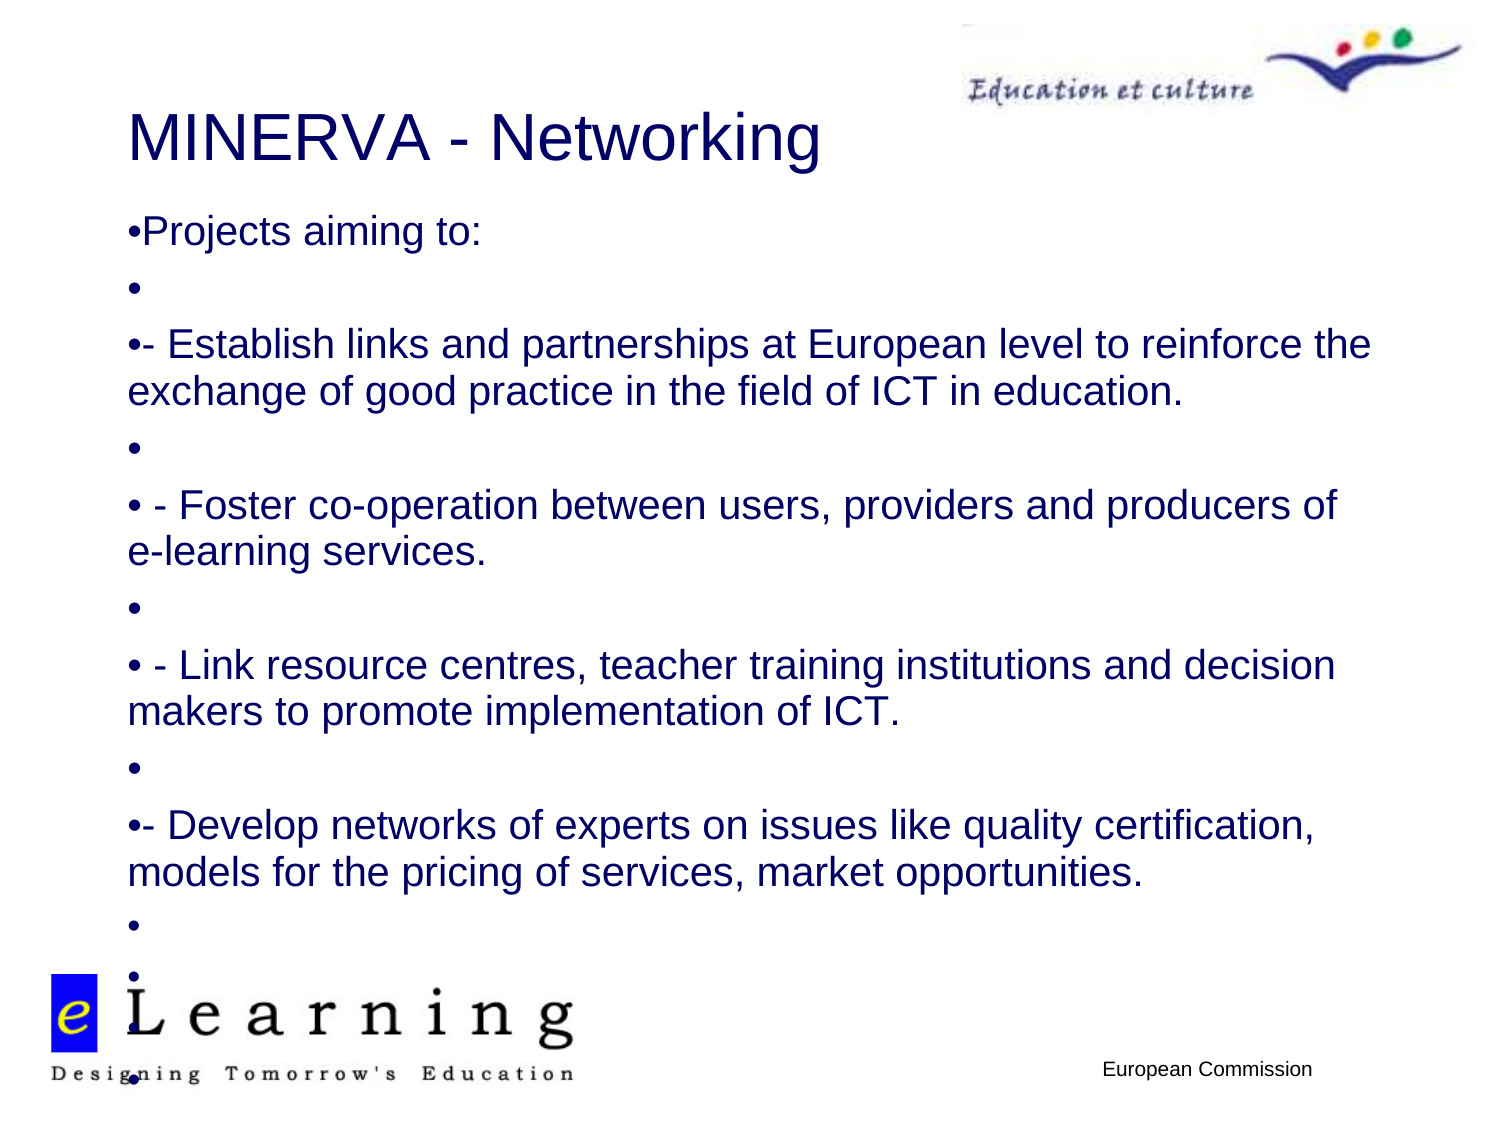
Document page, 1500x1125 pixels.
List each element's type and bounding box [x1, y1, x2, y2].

picture [962, 24, 1476, 114]
picture [50, 974, 576, 1098]
